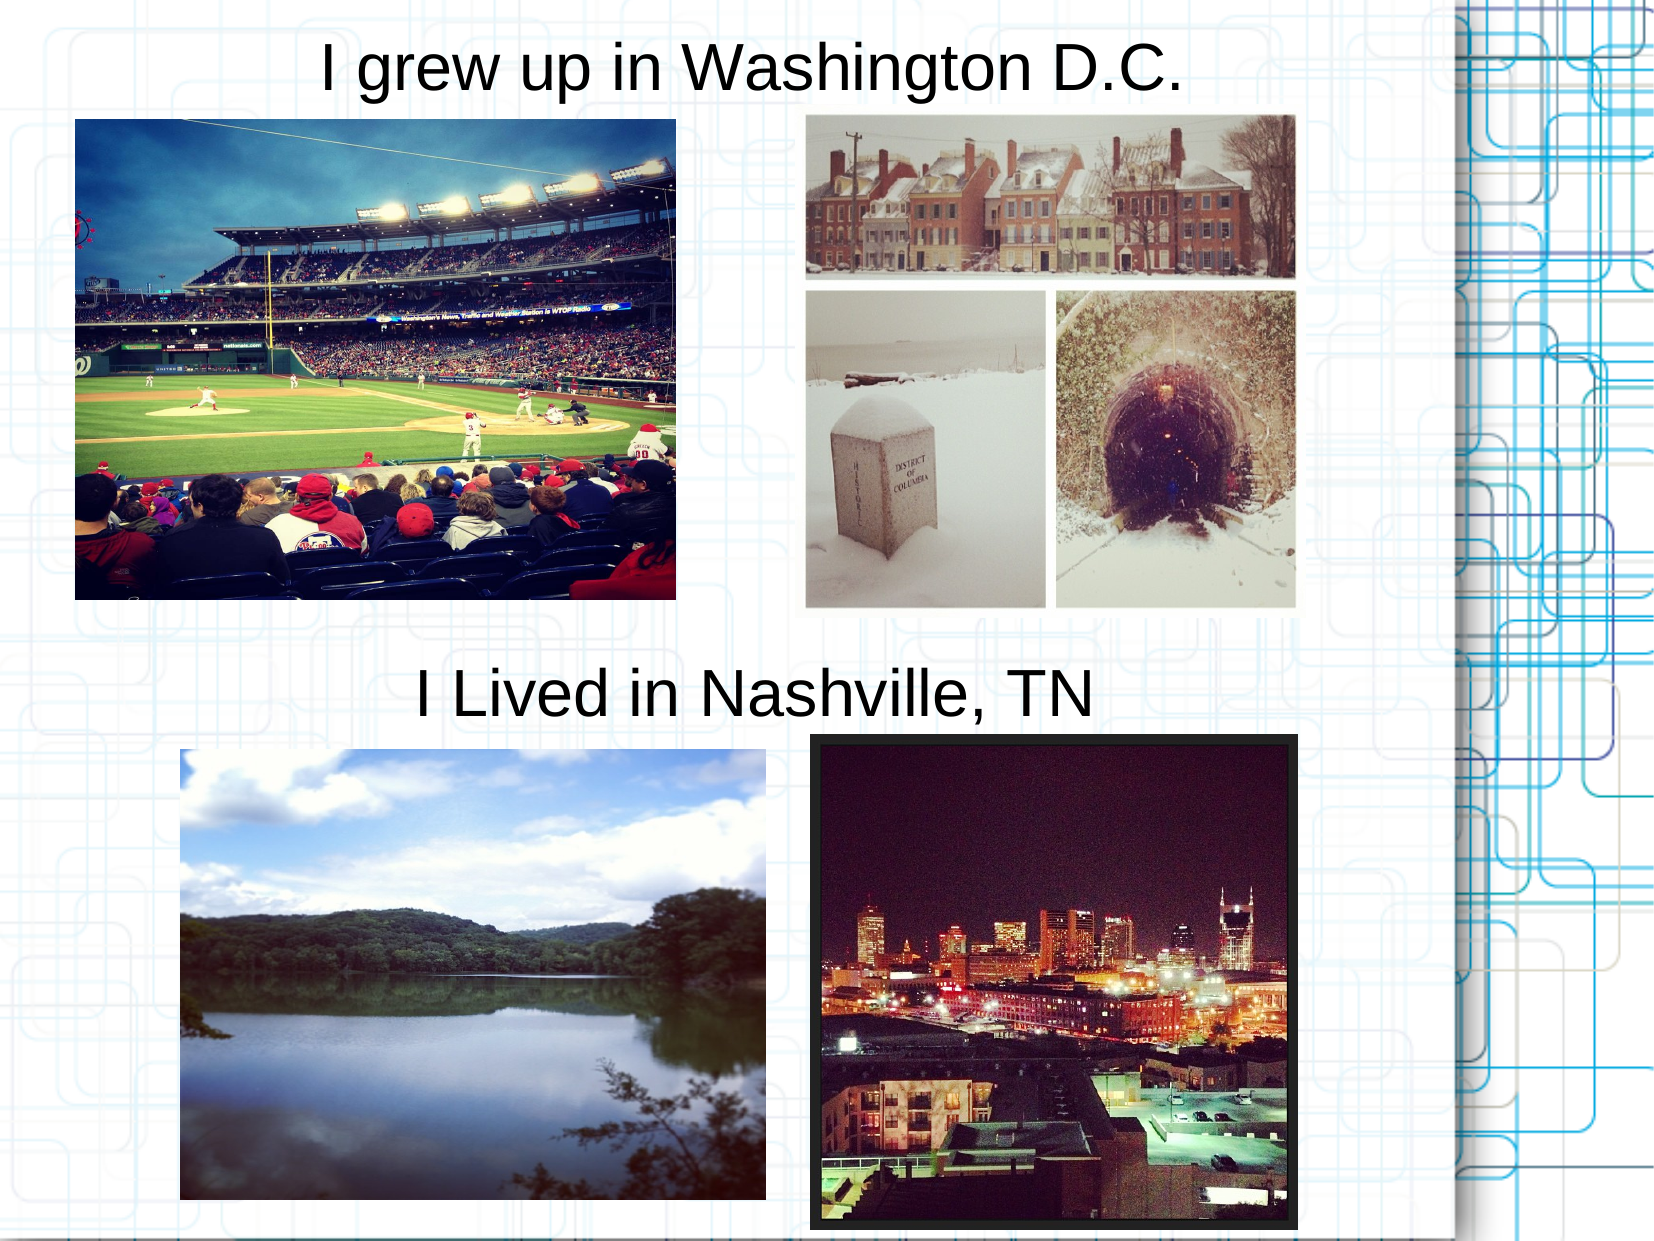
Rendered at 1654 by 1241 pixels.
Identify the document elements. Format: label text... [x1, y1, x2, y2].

picture [75, 119, 676, 601]
picture [0, 0, 1654, 1241]
picture [180, 749, 766, 1201]
list I grew up in Washington D.C. I Lived in Nashville, TN [45, 30, 1396, 1241]
picture [810, 734, 1298, 1231]
picture [795, 104, 1306, 618]
